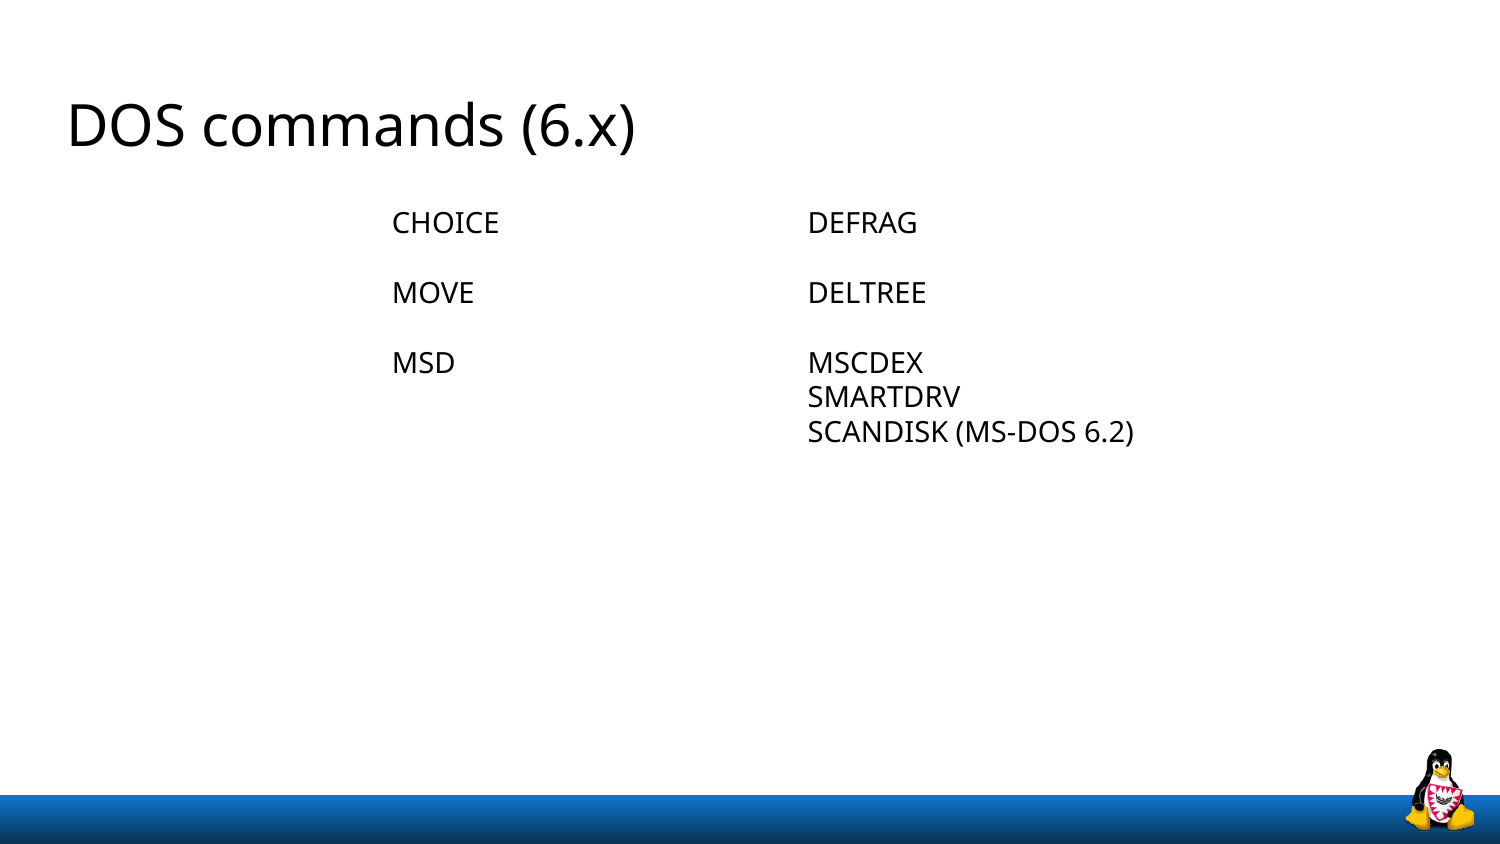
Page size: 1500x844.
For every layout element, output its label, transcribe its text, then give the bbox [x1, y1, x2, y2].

list CHOICE MOVE MSD [376, 189, 708, 750]
title DOS commands (6.x) [51, 72, 1449, 167]
list DEFRAG DELTREE MSCDEX SMARTDRV SCANDISK (MS-DOS 6.2) [792, 189, 1449, 750]
picture [1399, 749, 1480, 830]
